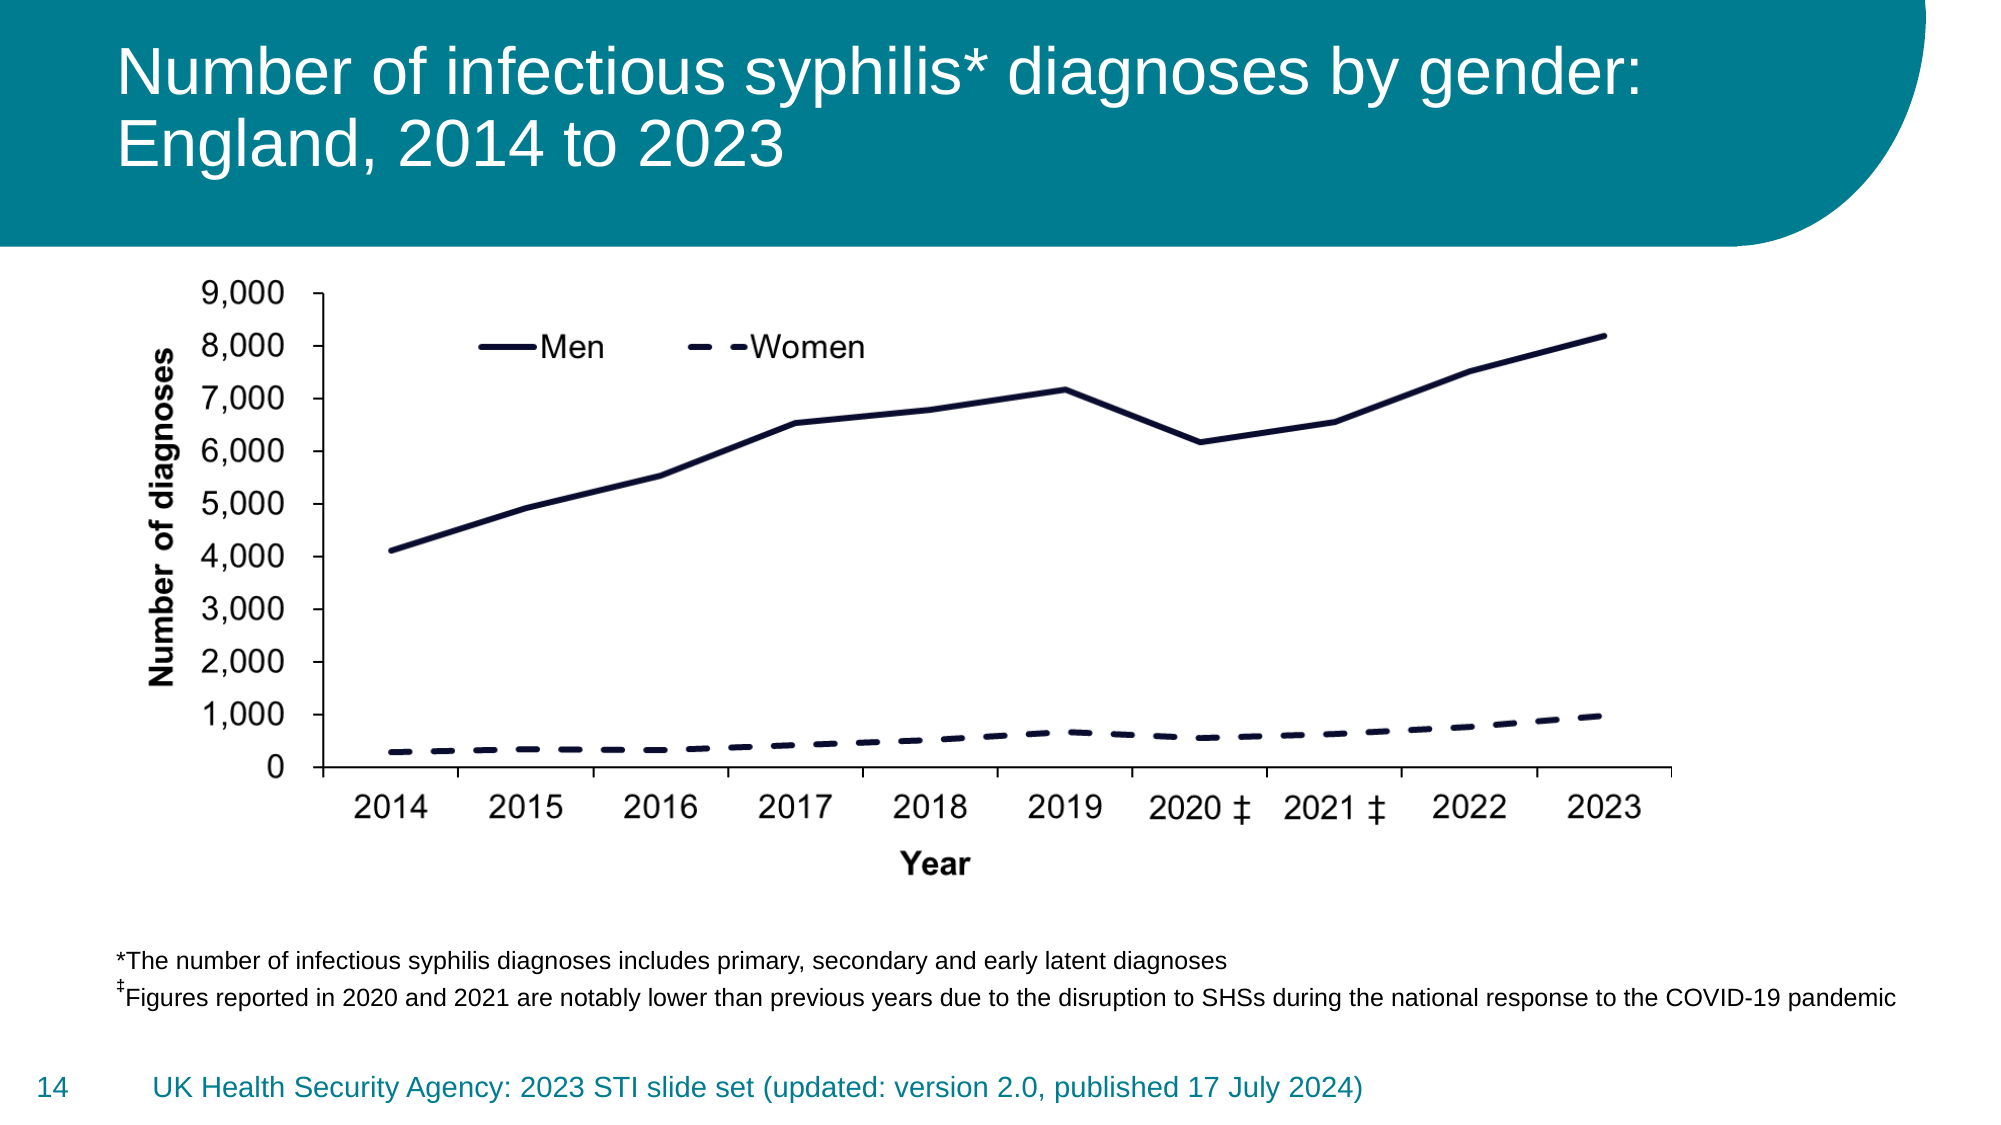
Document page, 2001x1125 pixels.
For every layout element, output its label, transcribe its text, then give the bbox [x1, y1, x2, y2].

title Number of infectious syphilis* diagnoses by gender: England, 2014 to 2023 [101, 29, 1921, 189]
picture [137, 274, 1672, 901]
text_box *The number of infectious syphilis diagnoses includes primary, secondary and early latent diagnoses ‡Figures reported in 2020 and 2021 are notably lower than previous years due to the disruption to SHSs during the national response to the COVID-19 pandemic [101, 937, 1948, 1044]
text_box UK Health Security Agency: 2023 STI slide set (updated: version 2.0, published 17 July 2024) [137, 1056, 1780, 1116]
text_box [21, 1056, 120, 1117]
